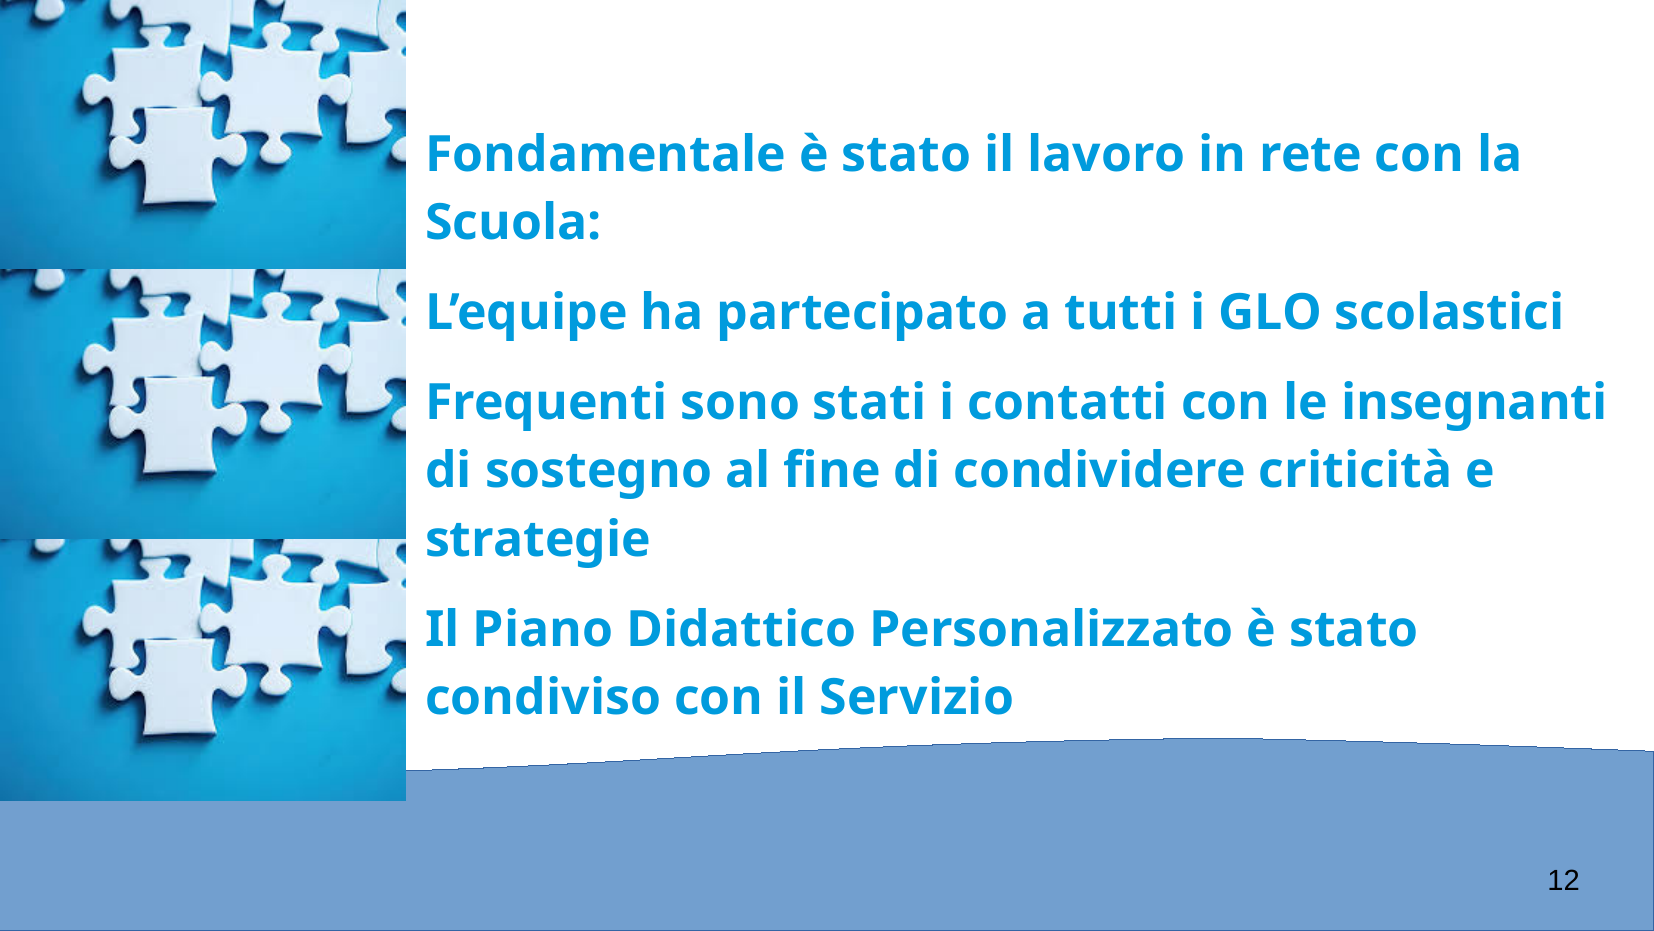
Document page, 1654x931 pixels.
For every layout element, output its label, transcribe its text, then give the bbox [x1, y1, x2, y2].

list Fondamentale è stato il lavoro in rete con la Scuola: L’equipe ha partecipato a tutti i GLO scolastici Frequenti sono stati i contatti con le insegnanti di sostegno al fine di condividere criticità e strategie Il Piano Didattico Personalizzato è stato condiviso con il Servizio [406, 118, 1625, 718]
picture [0, 0, 406, 802]
